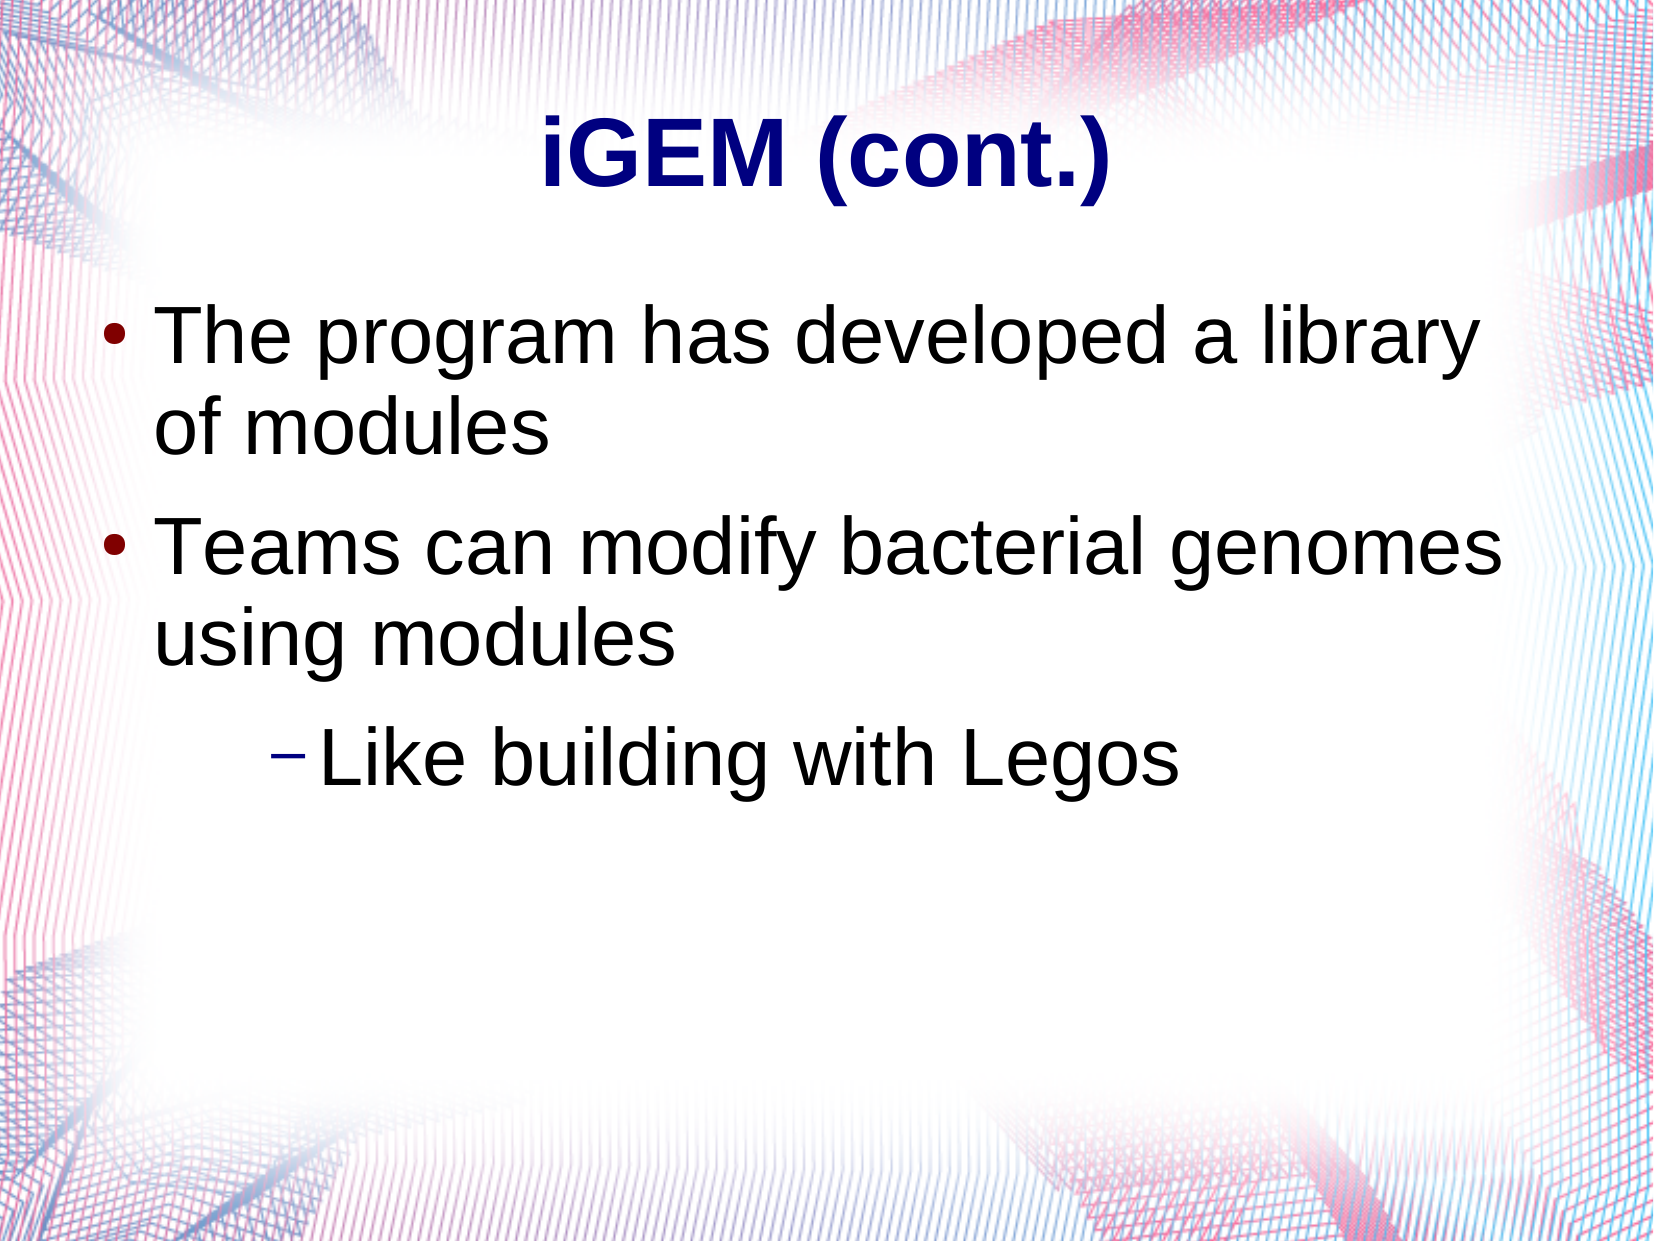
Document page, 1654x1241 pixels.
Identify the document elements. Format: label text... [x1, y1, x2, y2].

picture [0, 0, 1654, 1241]
list The program has developed a library of modules Teams can modify bacterial genomes using modules Like building with Legos [82, 290, 1571, 1182]
title iGEM (cont.) [82, 49, 1571, 257]
